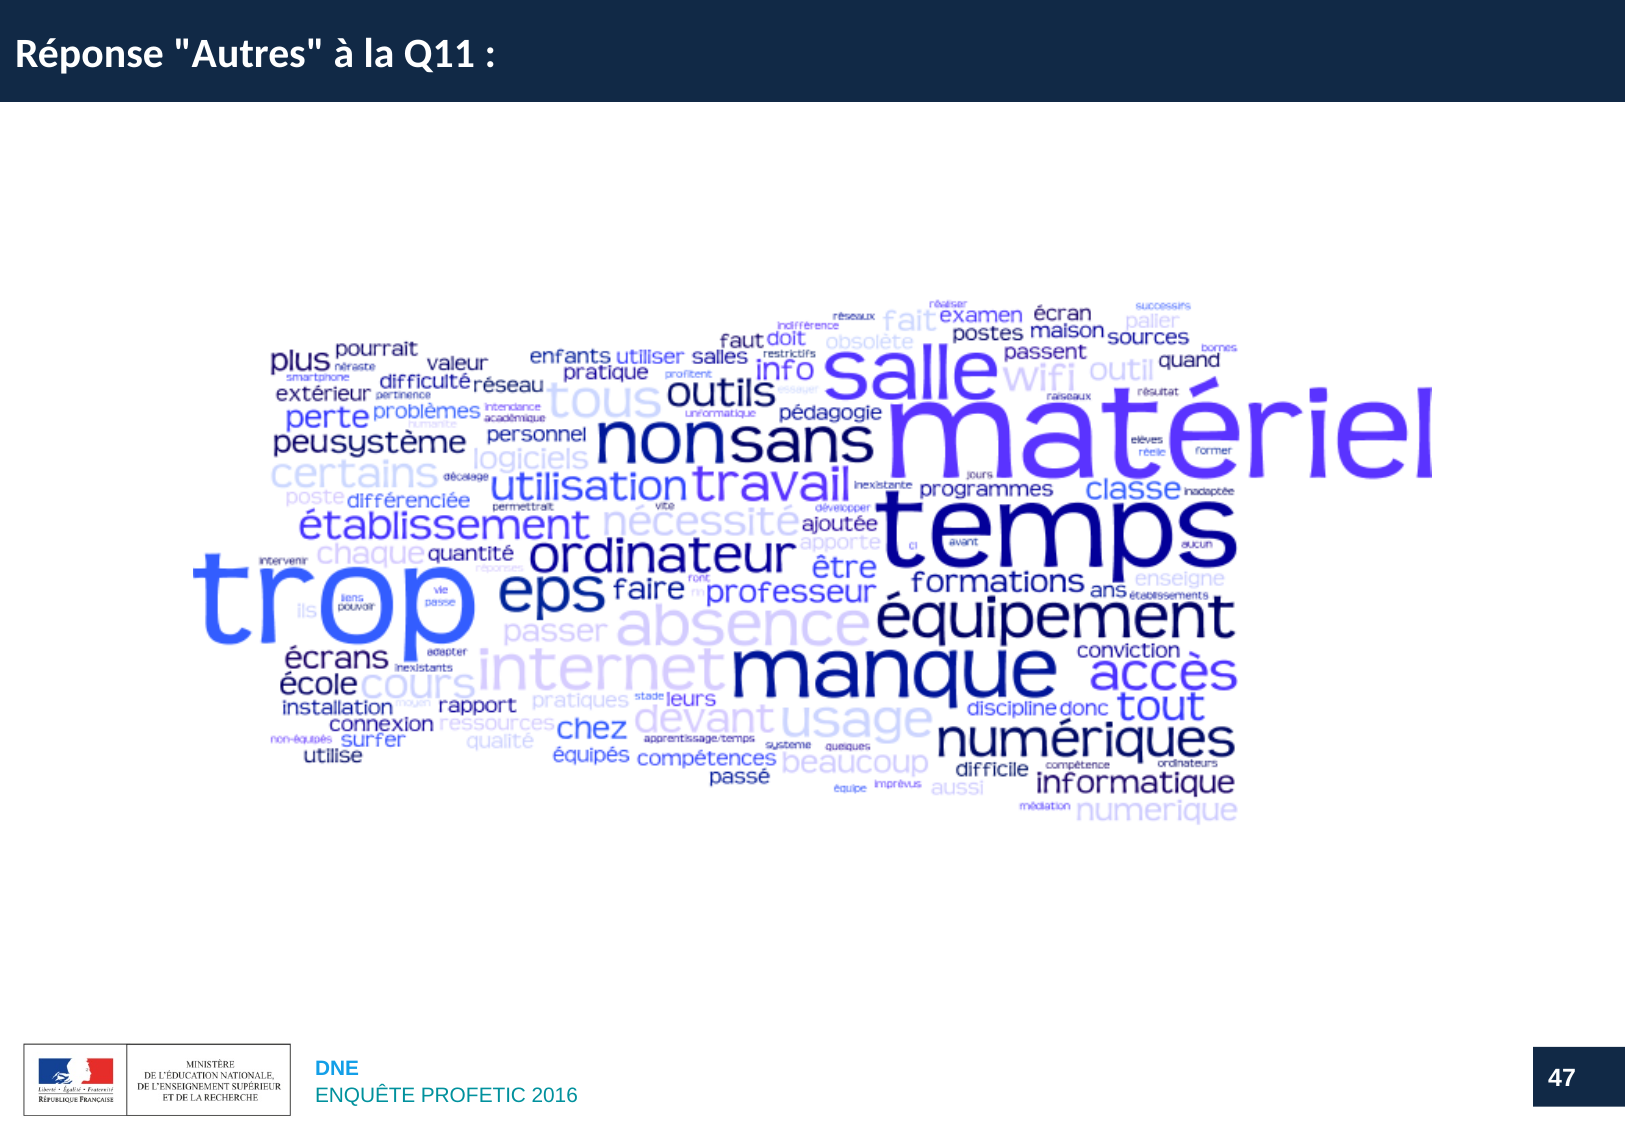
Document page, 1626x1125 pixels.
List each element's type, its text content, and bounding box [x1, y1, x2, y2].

text_box 47 [1533, 1046, 1625, 1107]
title Réponse "Autres" à la Q11 : [0, 0, 1625, 102]
picture [193, 167, 1432, 958]
